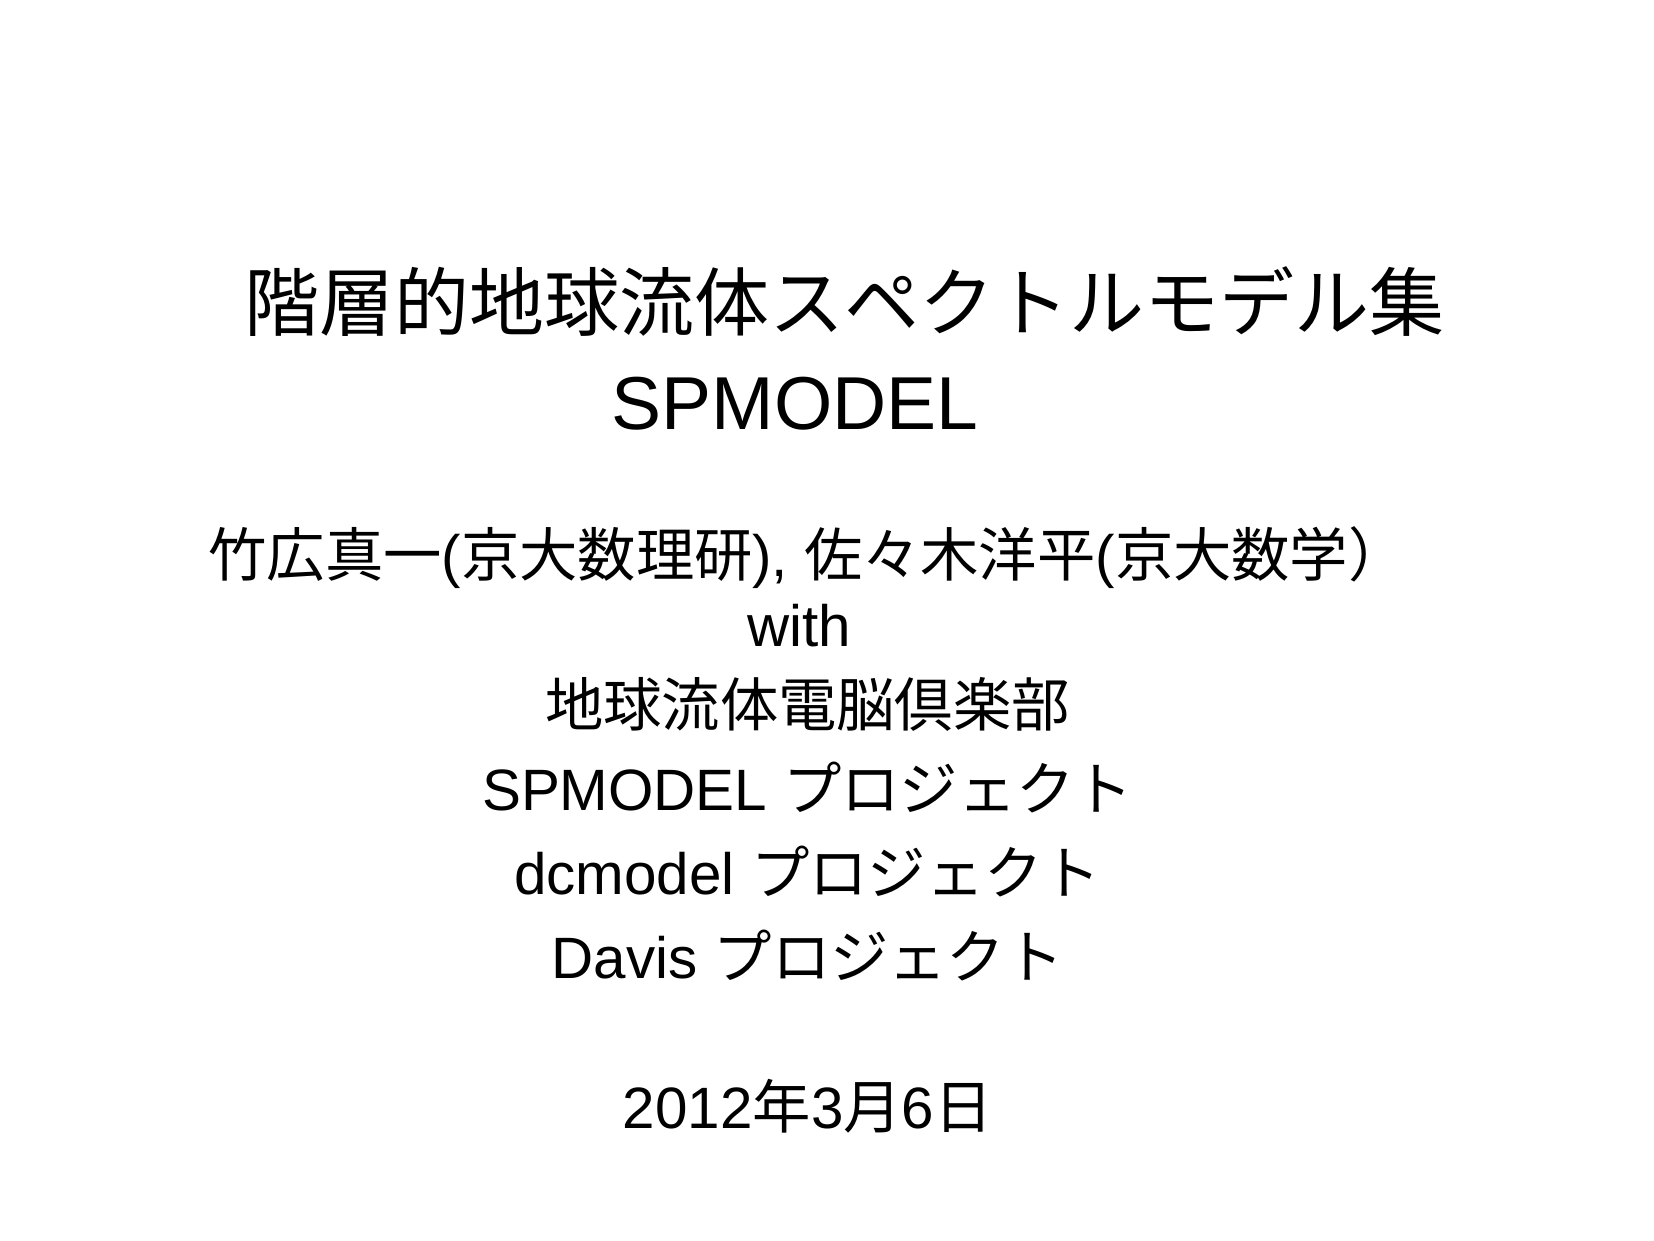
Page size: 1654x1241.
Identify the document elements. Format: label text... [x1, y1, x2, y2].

text_box 竹広真一(京大数理研), 佐々木洋平(京大数学） with 地球流体電脳倶楽部 SPMODEL プロジェクト dcmodel プロジェクト Davis プロジェクト 2012年3月6日 [193, 501, 1383, 1035]
text_box SPMODEL [597, 354, 1004, 454]
text_box 階層的地球流体スペクトルモデル集 [229, 236, 1400, 332]
